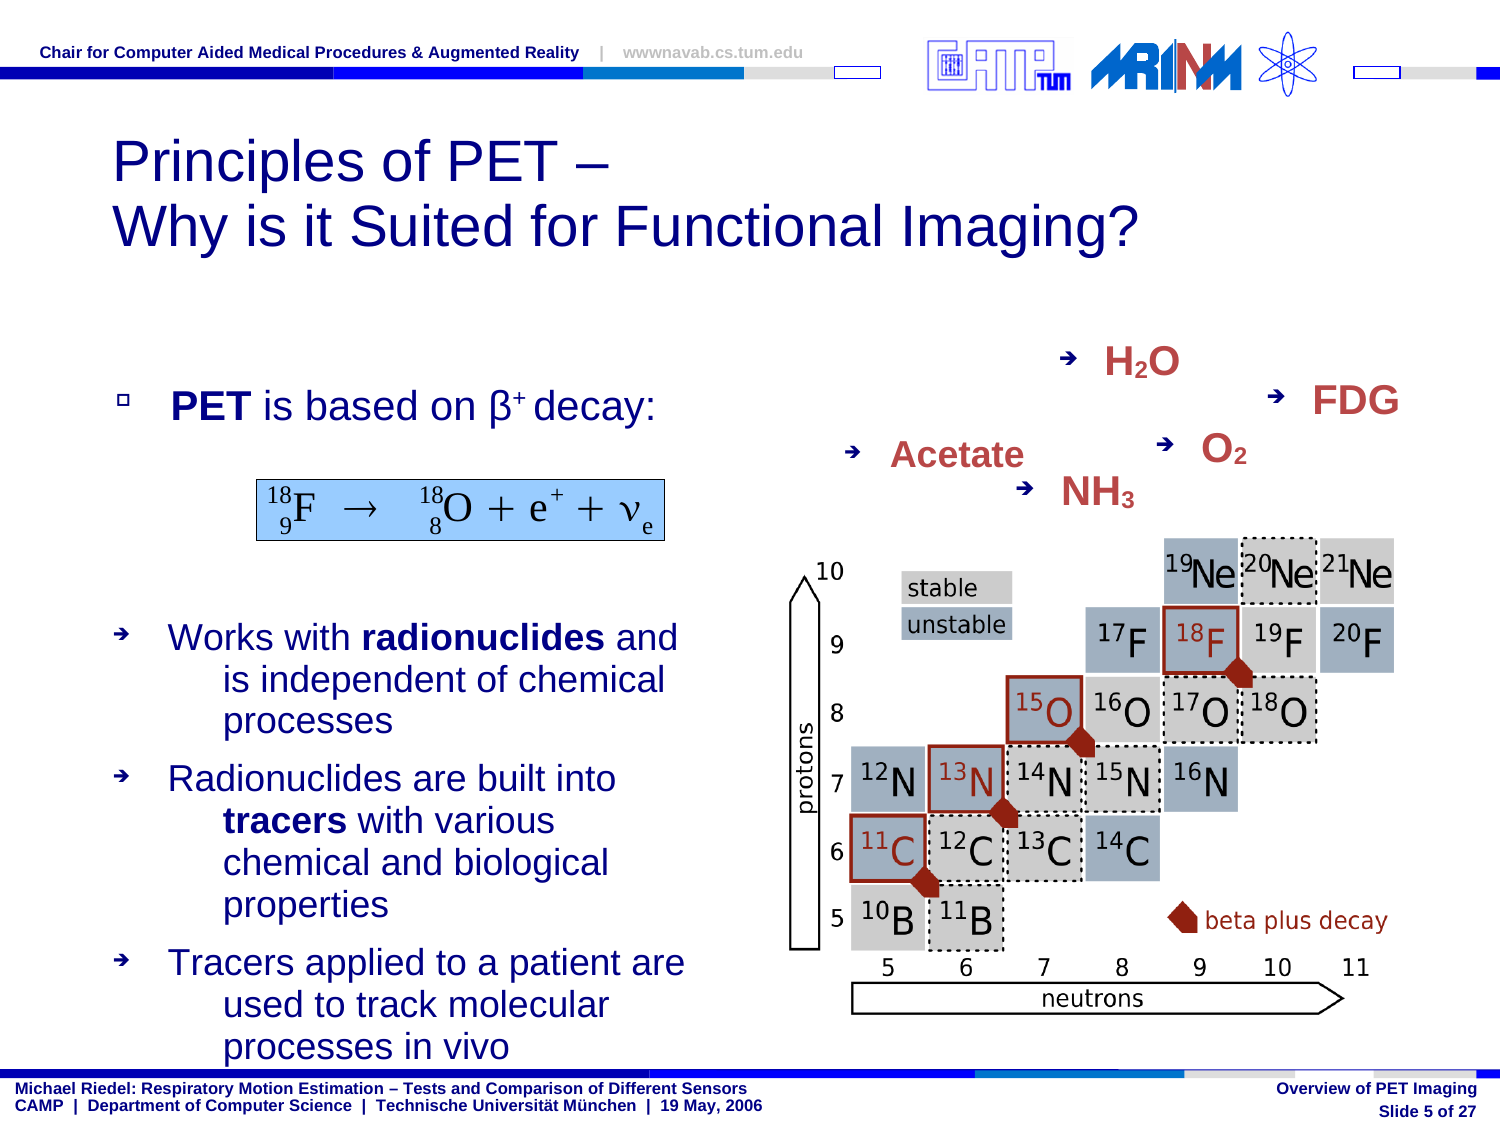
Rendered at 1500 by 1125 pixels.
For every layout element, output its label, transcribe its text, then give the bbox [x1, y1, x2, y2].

picture [923, 37, 1074, 95]
picture [787, 530, 1396, 1019]
text_box Acetate [884, 433, 1020, 488]
text_box Overview of PET Imaging [1252, 1073, 1493, 1107]
title Principles of PET – Why is it Suited for Functional Imaging? [112, 112, 1387, 276]
text_box H2O [1099, 337, 1176, 398]
text_box FDG [1307, 376, 1396, 431]
text_box O2 [1196, 424, 1243, 485]
text_box PET is based on β+ decay: [100, 375, 1414, 470]
text_box NH3 [1055, 467, 1130, 529]
chart [256, 479, 665, 541]
picture [1258, 31, 1317, 97]
list Works with radionuclides and is independent of chemical processes Radionuclides are built into tracers with various chemical and biological properties Tracers applied to a patient are used to track molecular processes in vivo [112, 616, 713, 1056]
text_box [235, 470, 686, 549]
